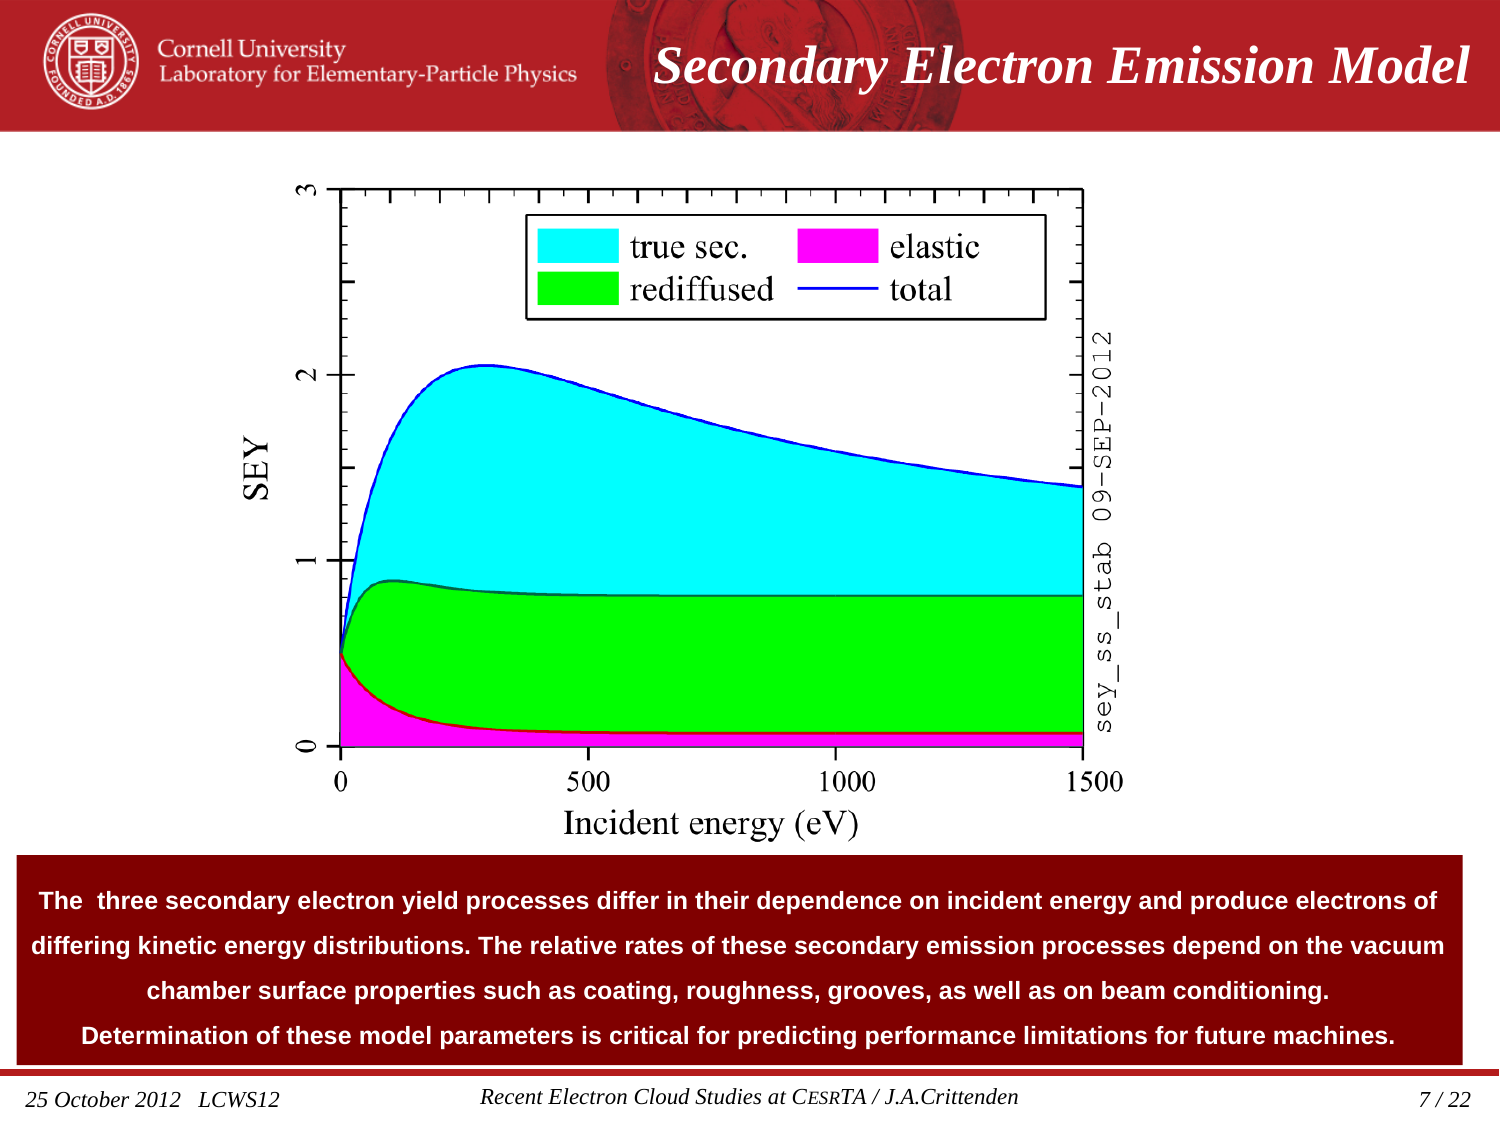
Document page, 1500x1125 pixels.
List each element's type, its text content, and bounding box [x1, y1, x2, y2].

title Secondary Electron Emission Model [412, 0, 1500, 113]
picture [0, 0, 1500, 132]
picture [225, 146, 1126, 855]
text_box The three secondary electron yield processes differ in their dependence on incident energy and produce electrons of differing kinetic energy distributions. The relative rates of these secondary emission processes depend on the vacuum chamber surface properties such as coating, roughness, grooves, as well as on beam conditioning. Determination of these model parameters is critical for predicting performance limitations for future machines. [16, 855, 1463, 1066]
